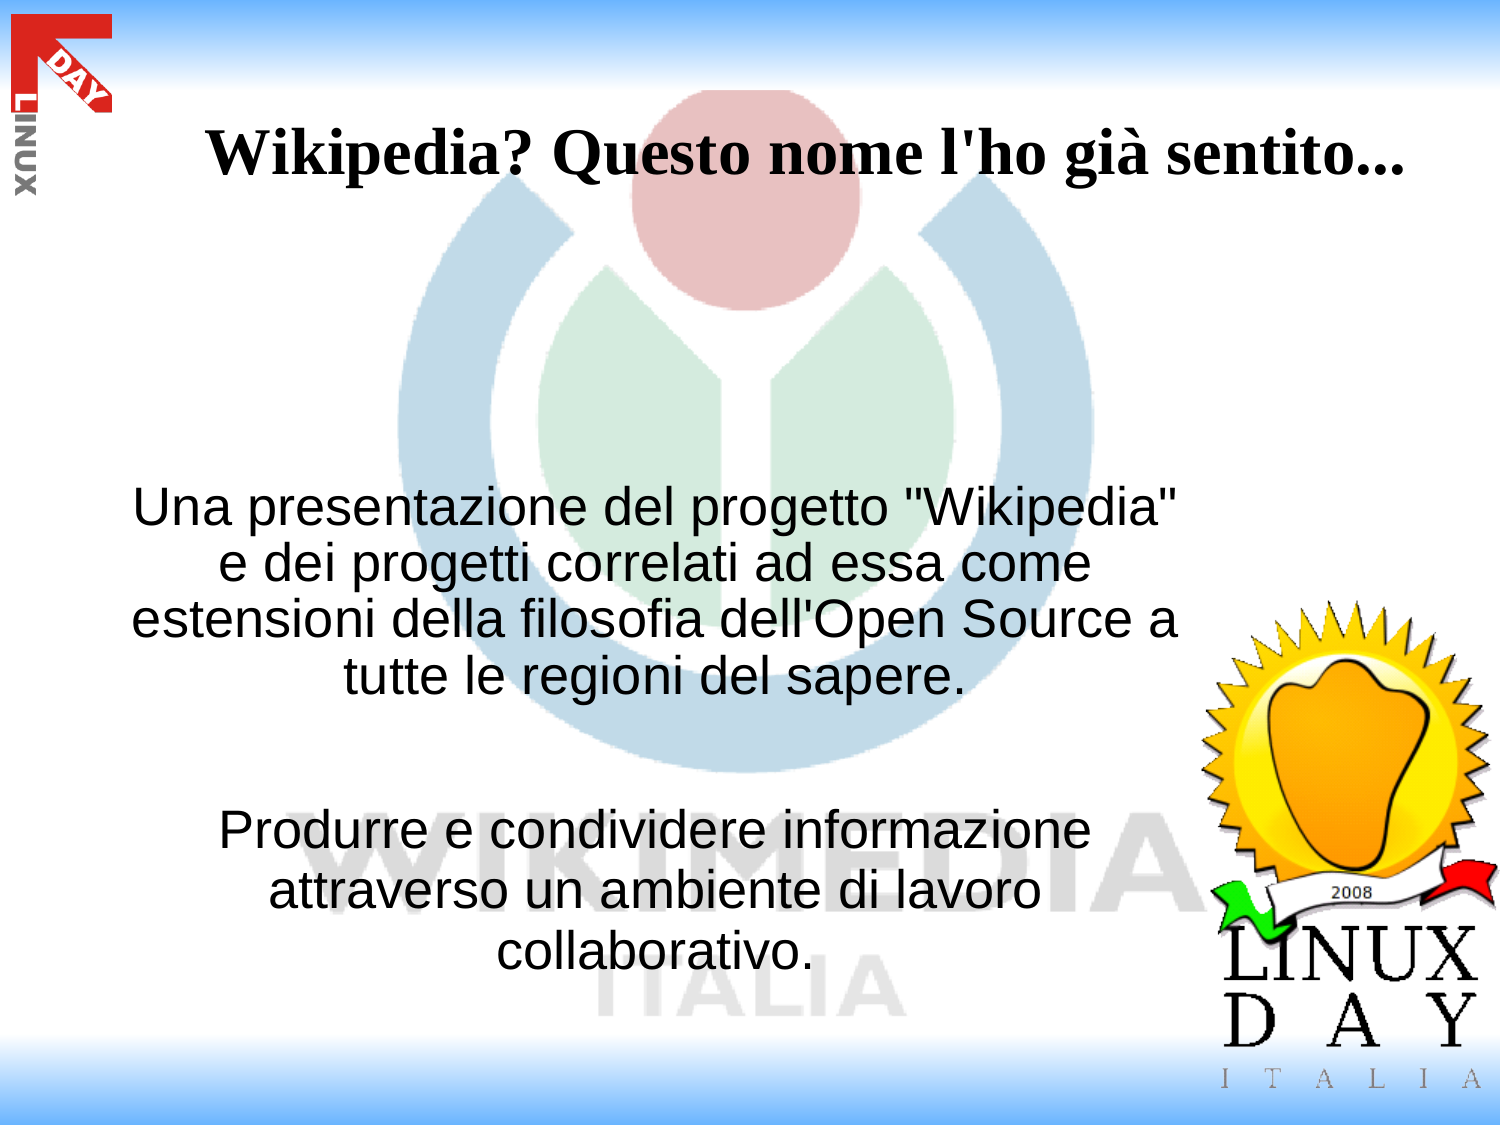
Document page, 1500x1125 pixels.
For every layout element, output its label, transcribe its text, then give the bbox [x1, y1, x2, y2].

text_box Wikipedia? Questo nome l'ho già sentito... [187, 112, 1426, 202]
text_box [0, 0, 1500, 91]
text_box [0, 1034, 1500, 1125]
subtitle Una presentazione del progetto "Wikipedia" e dei progetti correlati ad essa come estensioni della filosofia dell'Open Source a tutte le regioni del sapere. Produrre e condividere informazione attraverso un ambiente di lavoro collaborativo. [37, 475, 1200, 987]
picture [0, 14, 1500, 1088]
